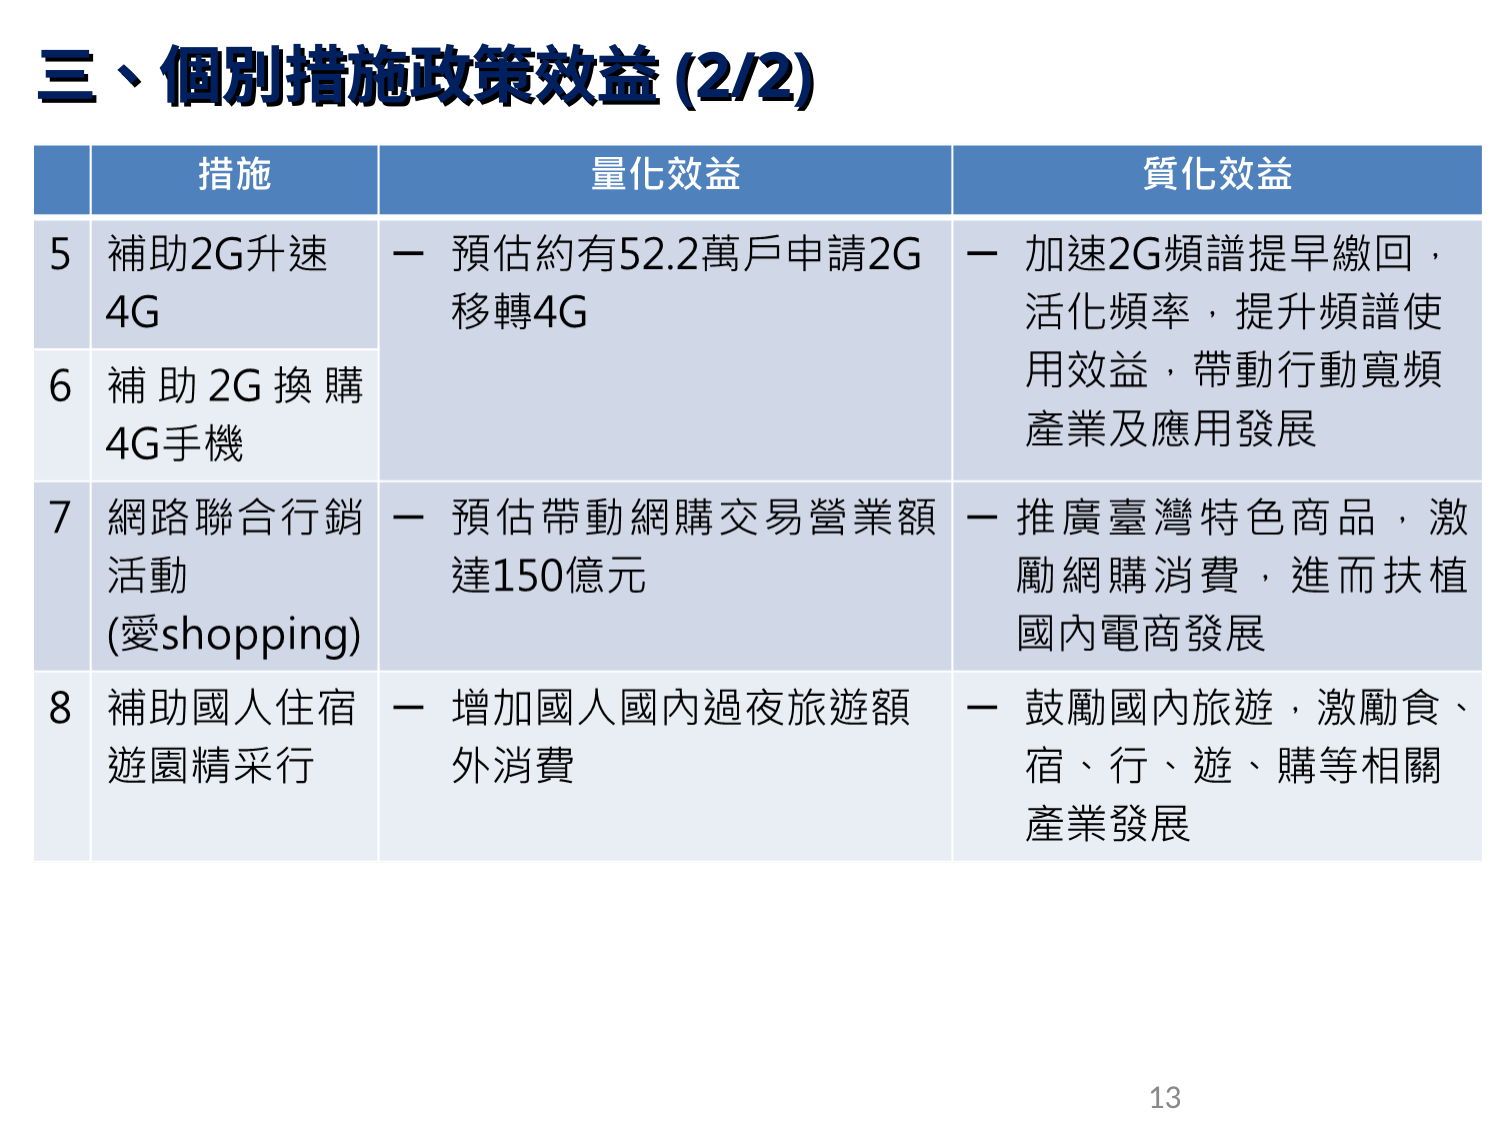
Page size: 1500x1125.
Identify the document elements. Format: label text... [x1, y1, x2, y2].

text_box 13 [1132, 1065, 1483, 1125]
text_box 三、個別措施政策效益(2/2) [19, 3, 1487, 142]
picture [32, 142, 1483, 876]
